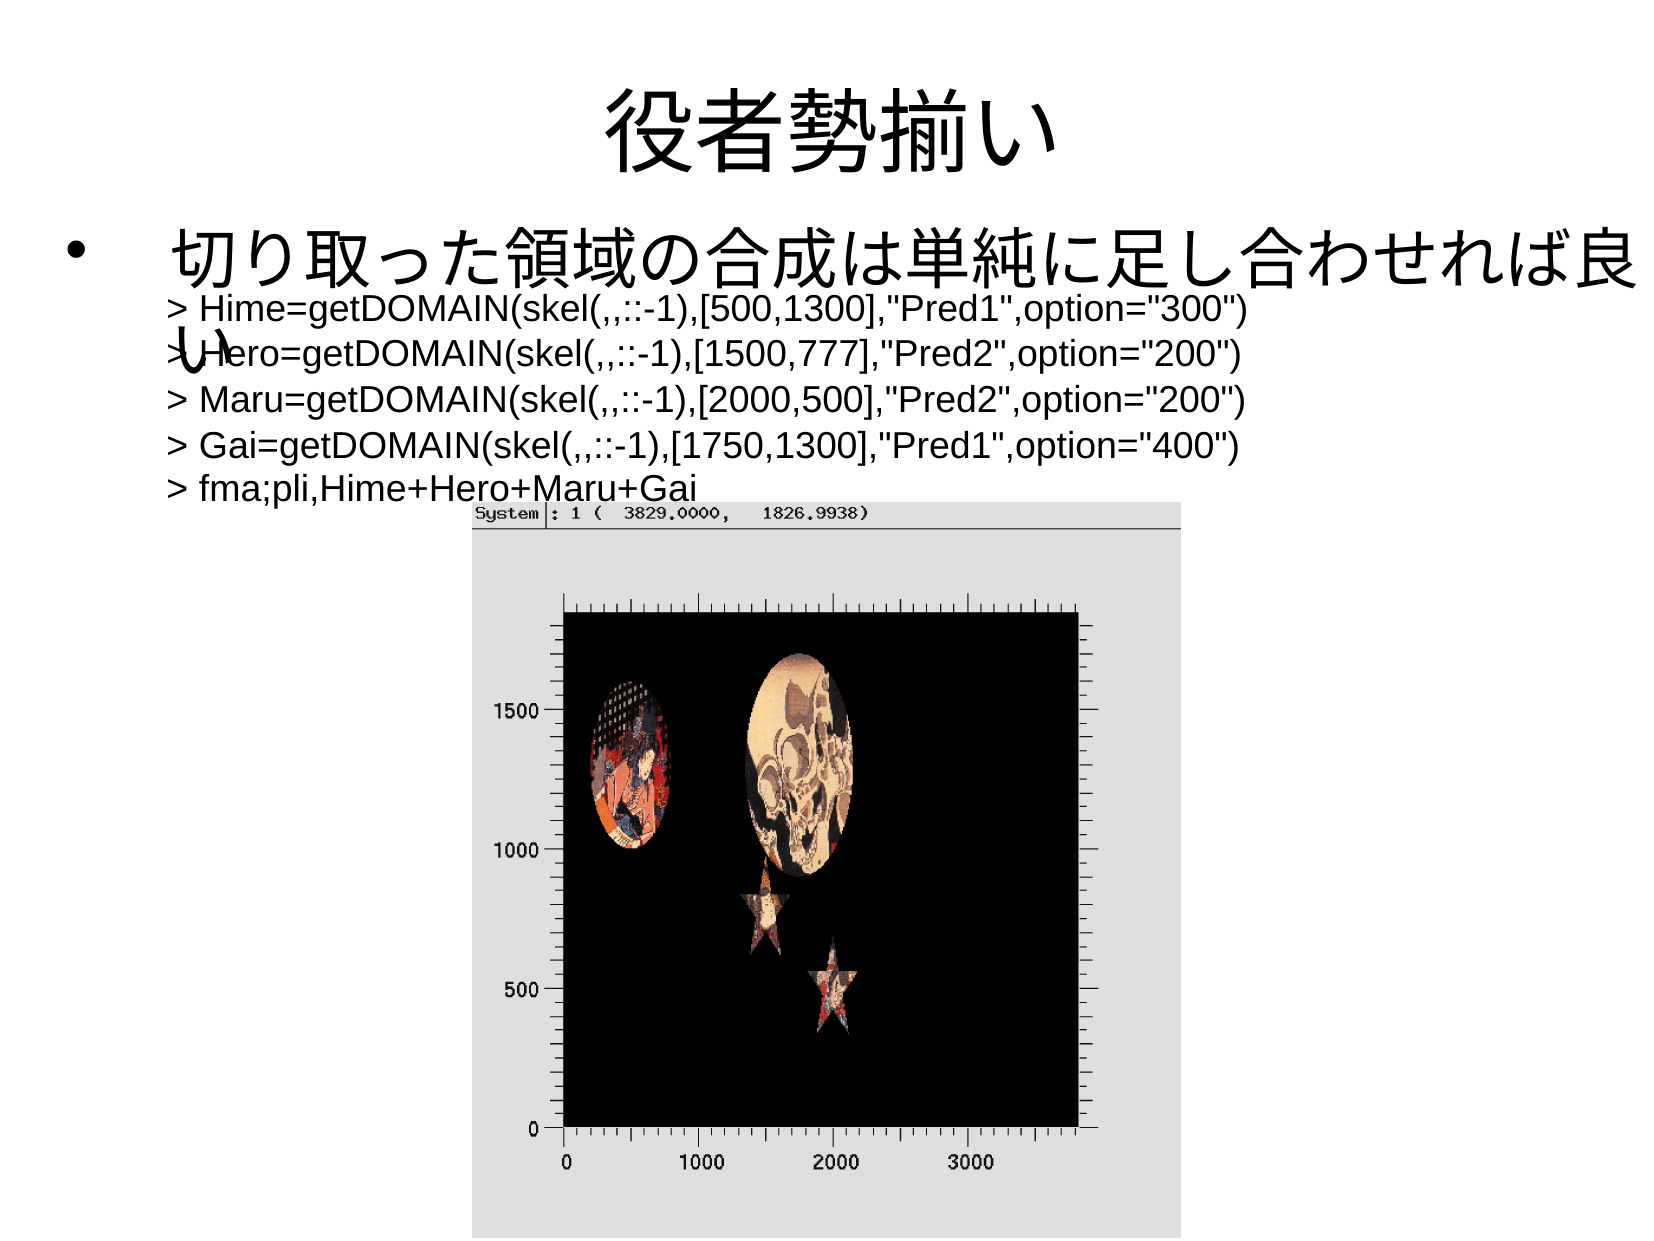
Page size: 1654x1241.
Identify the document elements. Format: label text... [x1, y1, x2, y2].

text_box > Hime=getDOMAIN(skel(,,::-1),[500,1300],"Pred1",option="300")‏ > Hero=getDOMAIN(skel(,,::-1),[1500,777],"Pred2",option="200")‏ > Maru=getDOMAIN(skel(,,::-1),[2000,500],"Pred2",option="200")‏ > Gai=getDOMAIN(skel(,,::-1),[1750,1300],"Pred1",option="400")‏ > fma;pli,Hime+Hero+Maru+Gai [151, 277, 1270, 502]
picture [472, 502, 1181, 1238]
list 切り取った領域の合成は単純に足し合わせれば良い [29, 206, 1654, 296]
title 役者勢揃い [88, 29, 1577, 206]
